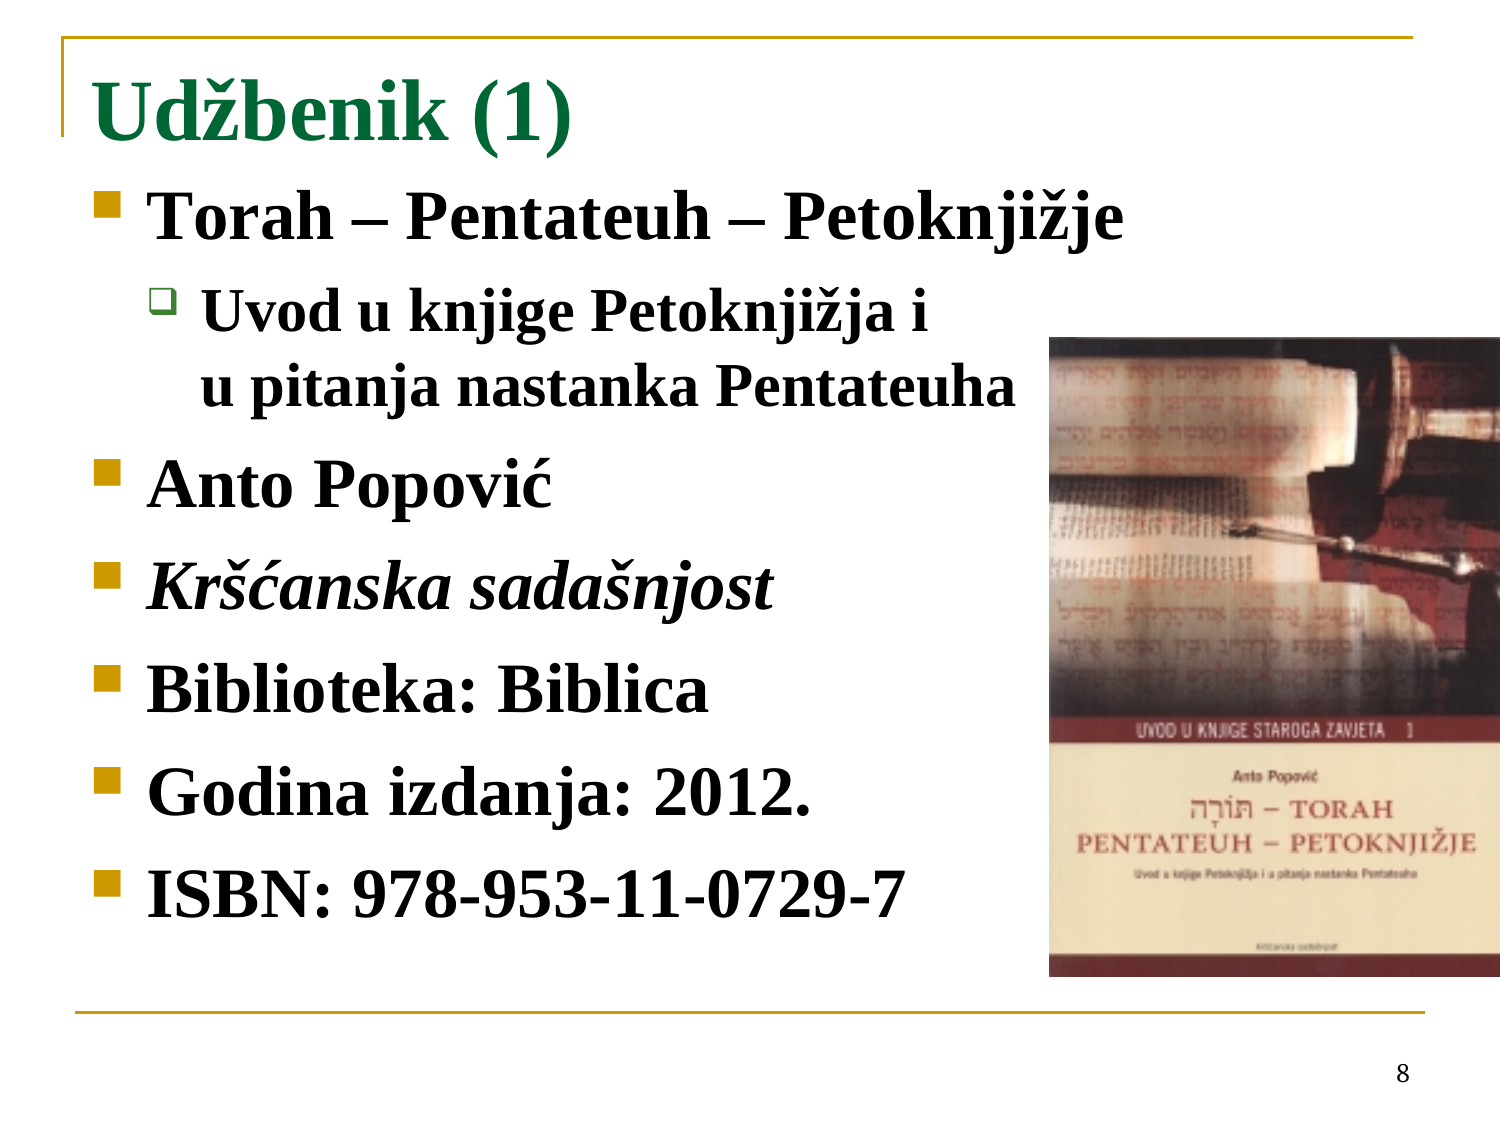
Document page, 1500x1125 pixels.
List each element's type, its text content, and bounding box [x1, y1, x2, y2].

list Torah – Pentateuh – Petoknjižje Uvod u knjige Petoknjižja i u pitanja nastanka Pentateuha Anto Popović Kršćanska sadašnjost Biblioteka: Biblica Godina izdanja: 2012. ISBN: 978-953-11-0729-7 [75, 160, 1426, 1006]
title Udžbenik (1) [75, 45, 1426, 160]
text_box <number> [1074, 1024, 1426, 1100]
picture [1049, 337, 1500, 977]
